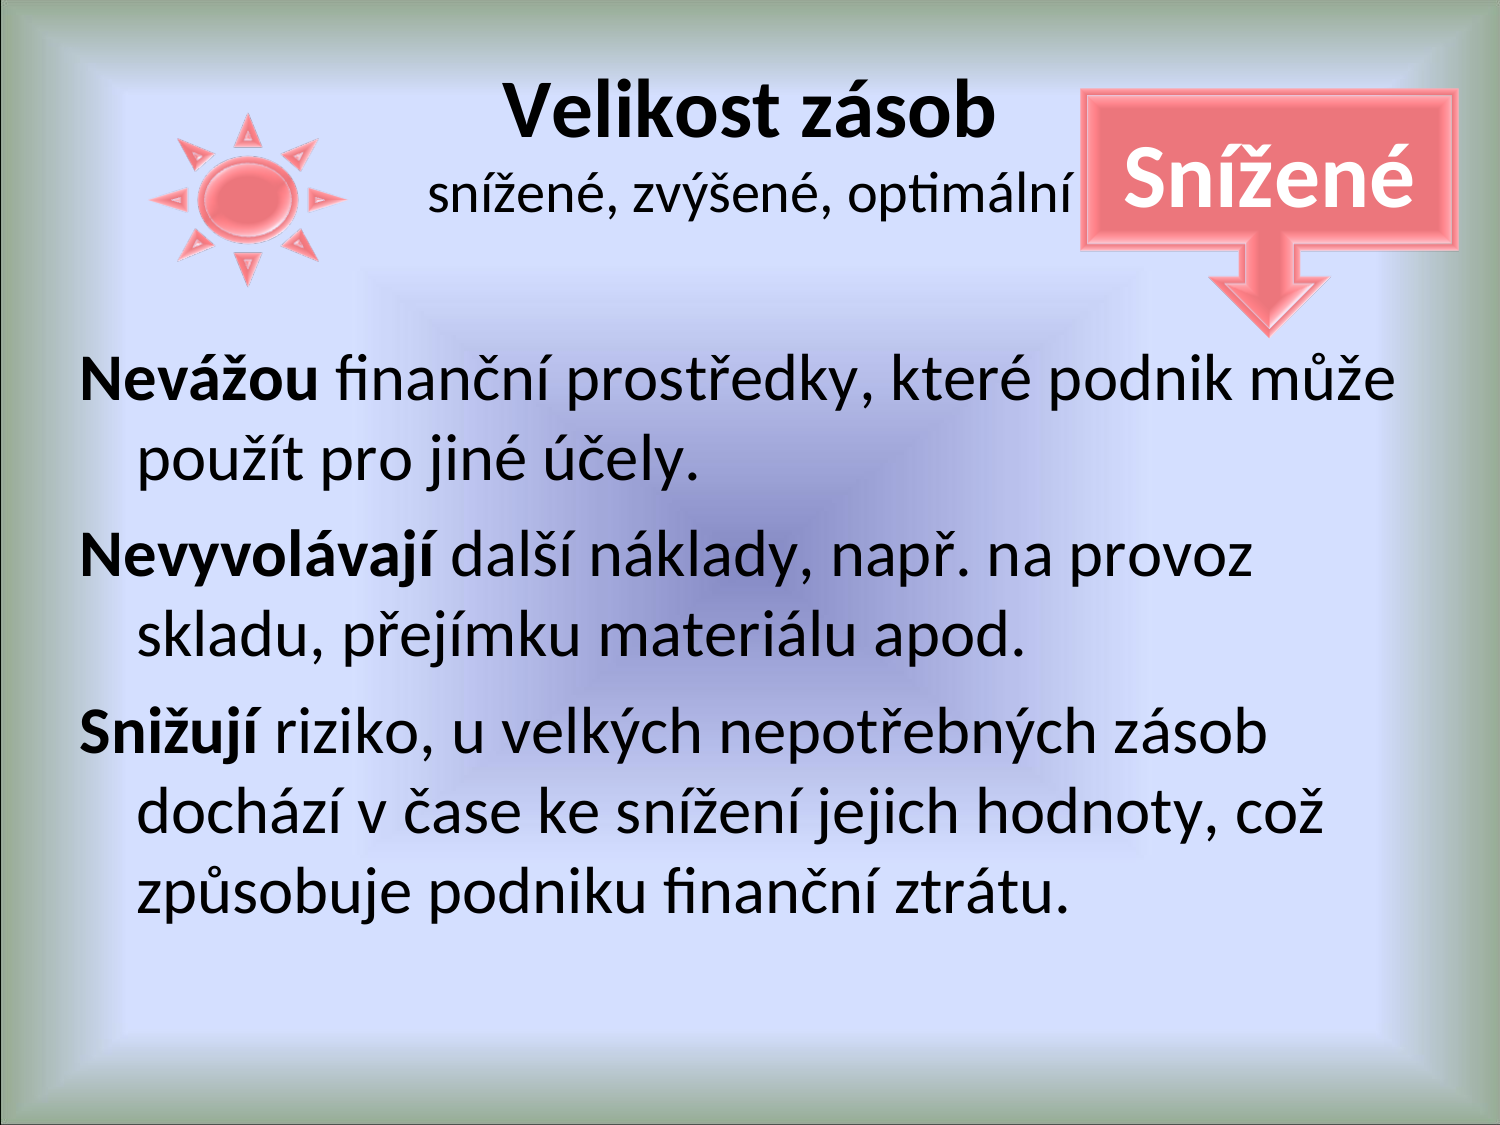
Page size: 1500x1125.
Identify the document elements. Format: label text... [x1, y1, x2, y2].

list Nevážou finanční prostředky, které podnik může použít pro jiné účely. Nevyvolávají další náklady, např. na provoz skladu, přejímku materiálu apod. Snižují riziko, u velkých nepotřebných zásob dochází v čase ke snížení jejich hodnoty, což způsobuje podniku finanční ztrátu. [64, 326, 1415, 977]
picture [0, 0, 1500, 1125]
text_box Snížené [1080, 90, 1459, 252]
title Velikost zásob snížené, zvýšené, optimální [75, 45, 1426, 233]
